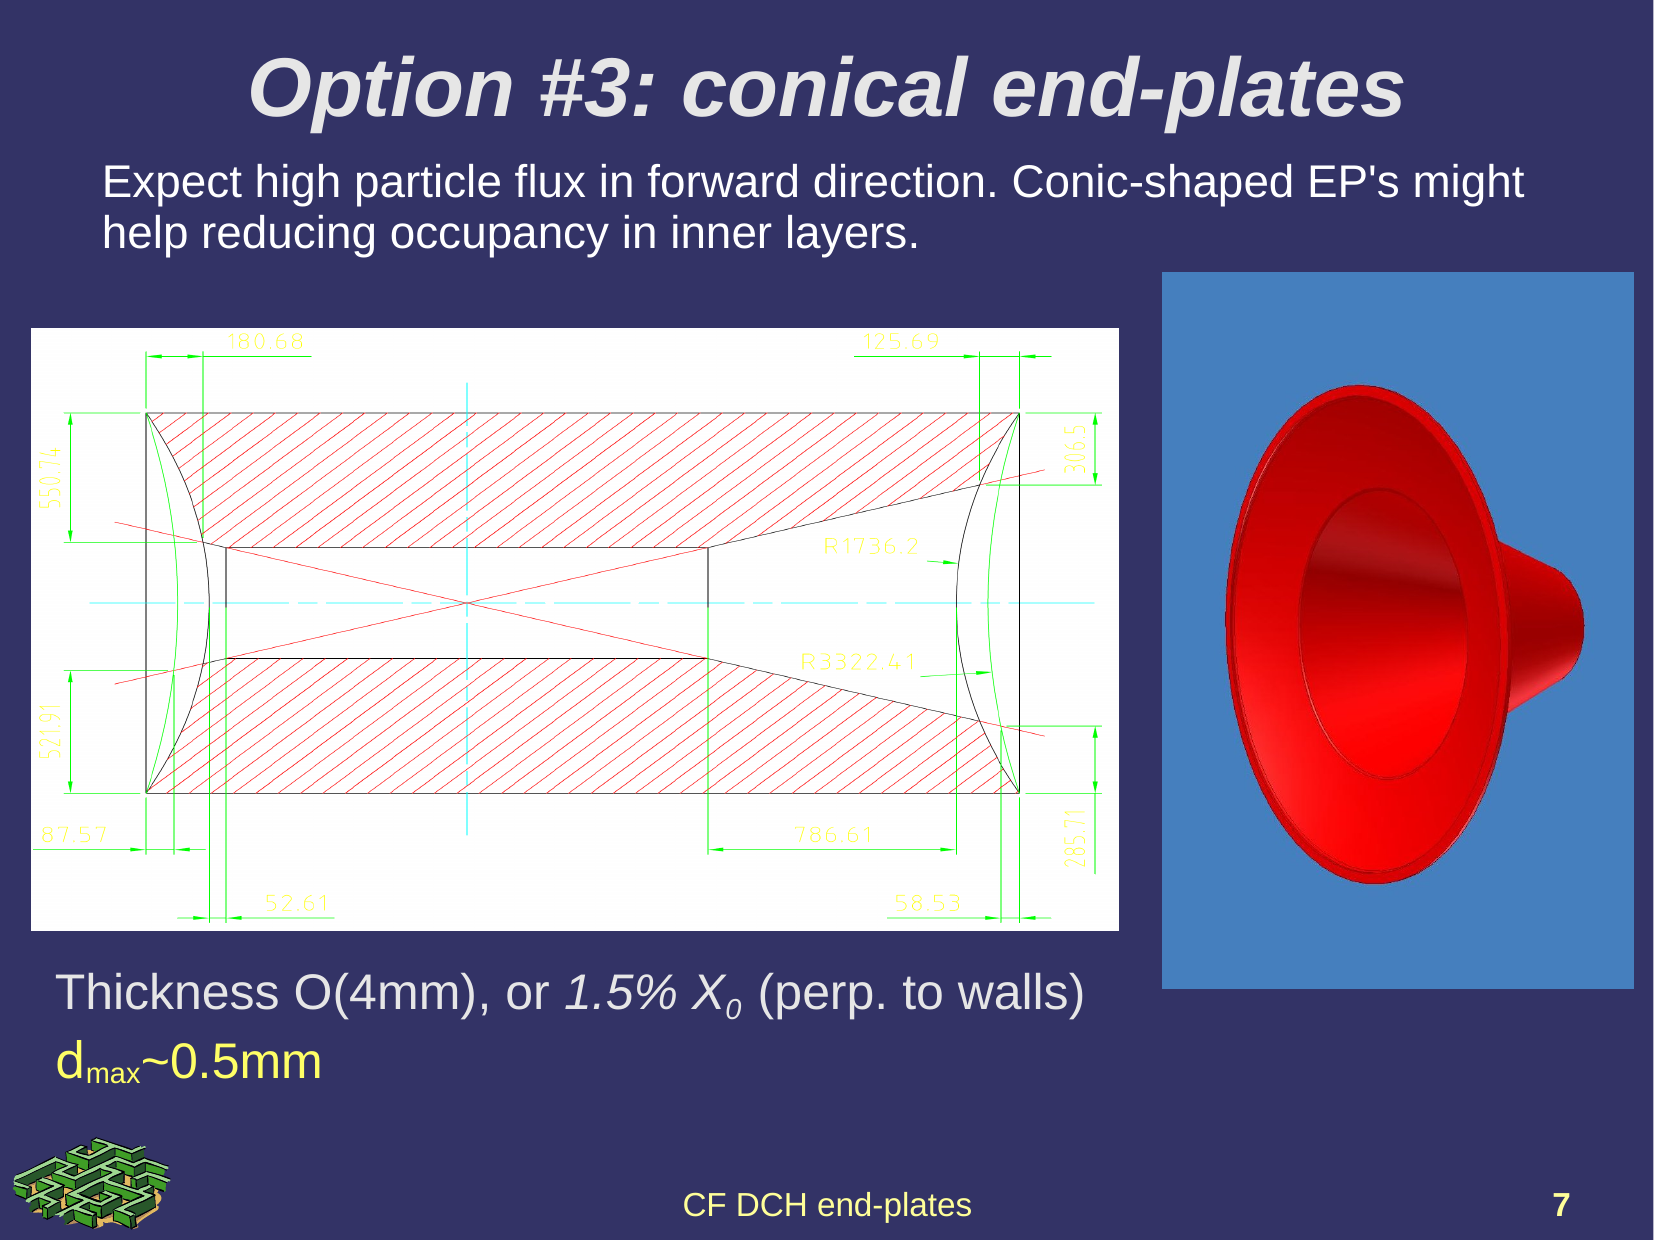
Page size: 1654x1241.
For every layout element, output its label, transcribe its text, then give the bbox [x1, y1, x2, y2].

text_box Expect high particle flux in forward direction. Conic-shaped EP's might help reducing occupancy in inner layers. [87, 148, 1539, 266]
subtitle Thickness O(4mm), or 1.5% X0 (perp. to walls) dmax~0.5mm [55, 955, 1518, 1103]
picture [31, 328, 1119, 931]
picture [1162, 272, 1634, 989]
title Option #3: conical end-plates [121, 13, 1534, 148]
